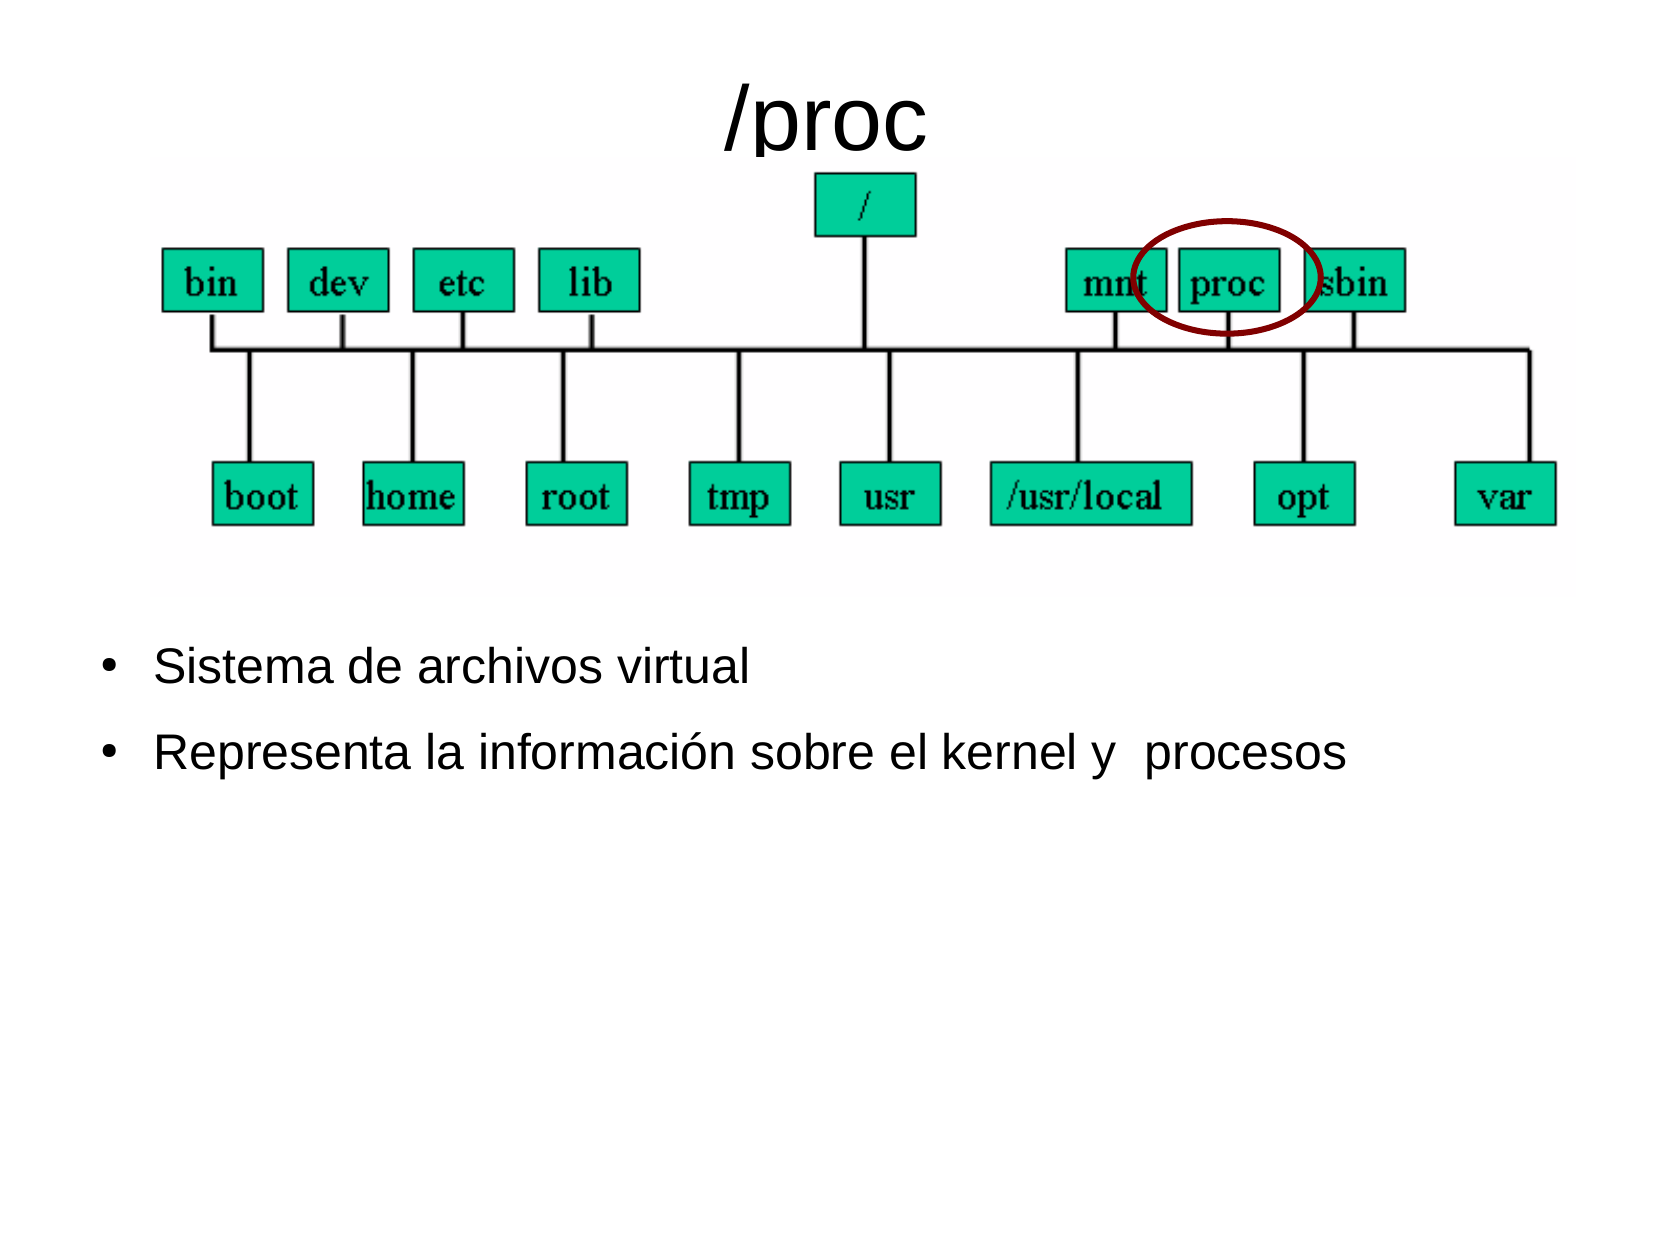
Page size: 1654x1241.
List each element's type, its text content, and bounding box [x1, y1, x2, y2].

title /proc [82, 49, 1571, 188]
list Sistema de archivos virtual Representa la información sobre el kernel y procesos [82, 638, 1571, 870]
picture [150, 157, 1576, 597]
